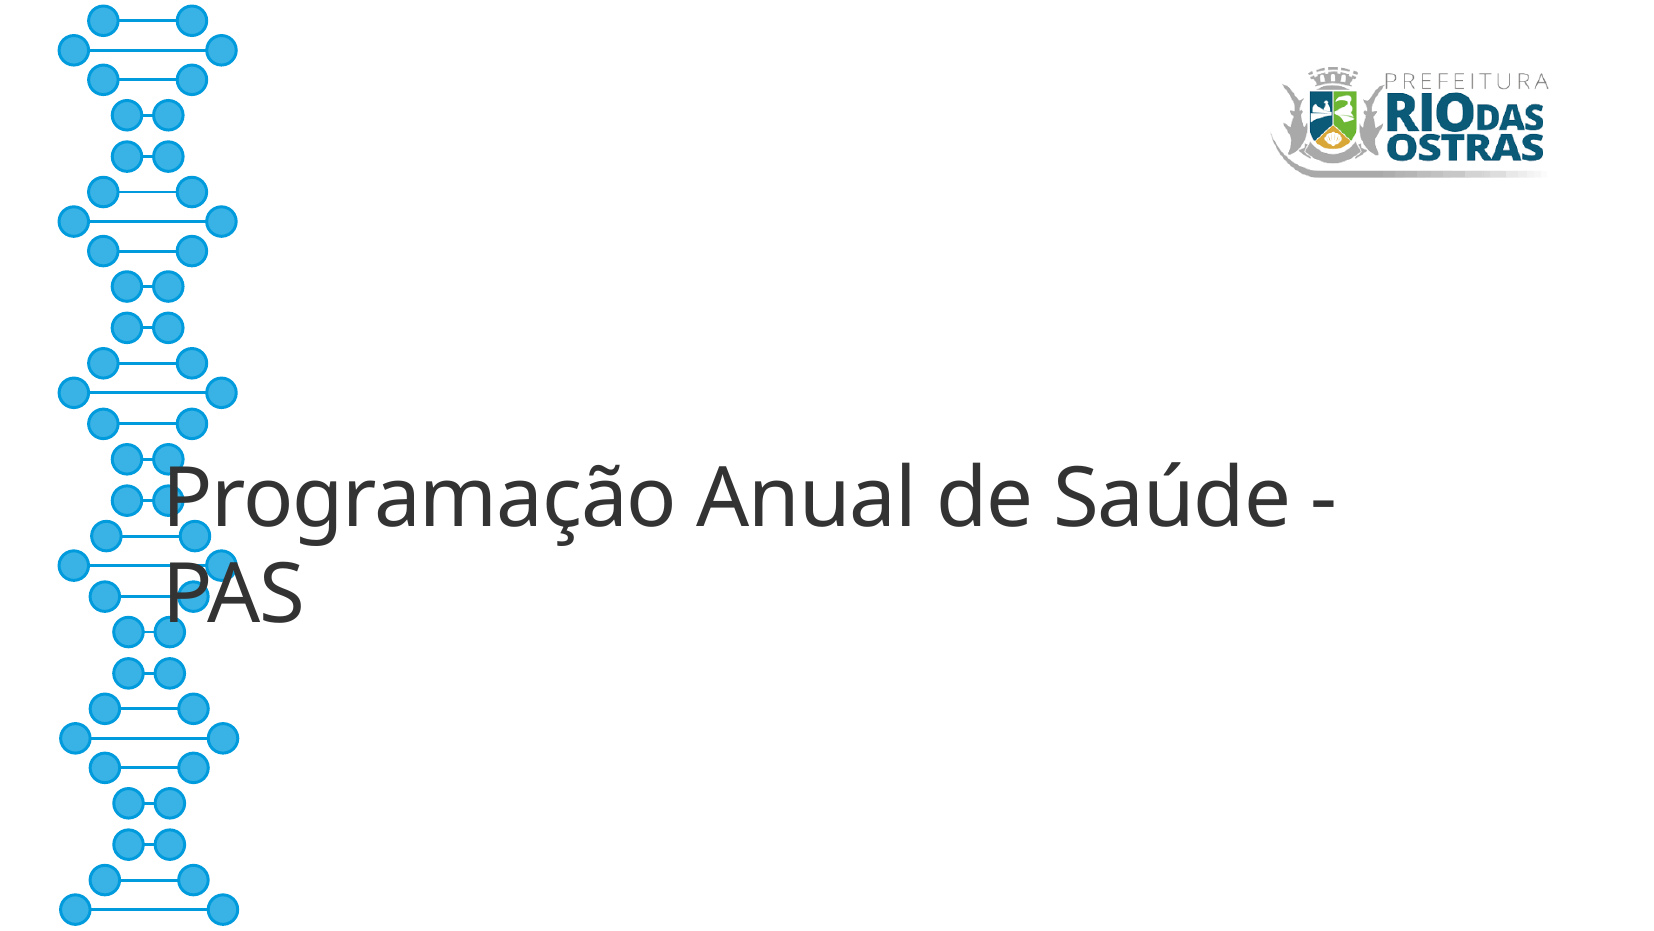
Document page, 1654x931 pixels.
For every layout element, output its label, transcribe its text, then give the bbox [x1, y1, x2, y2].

picture [1269, 67, 1550, 178]
title Programação Anual de Saúde - PAS [147, 118, 1506, 650]
